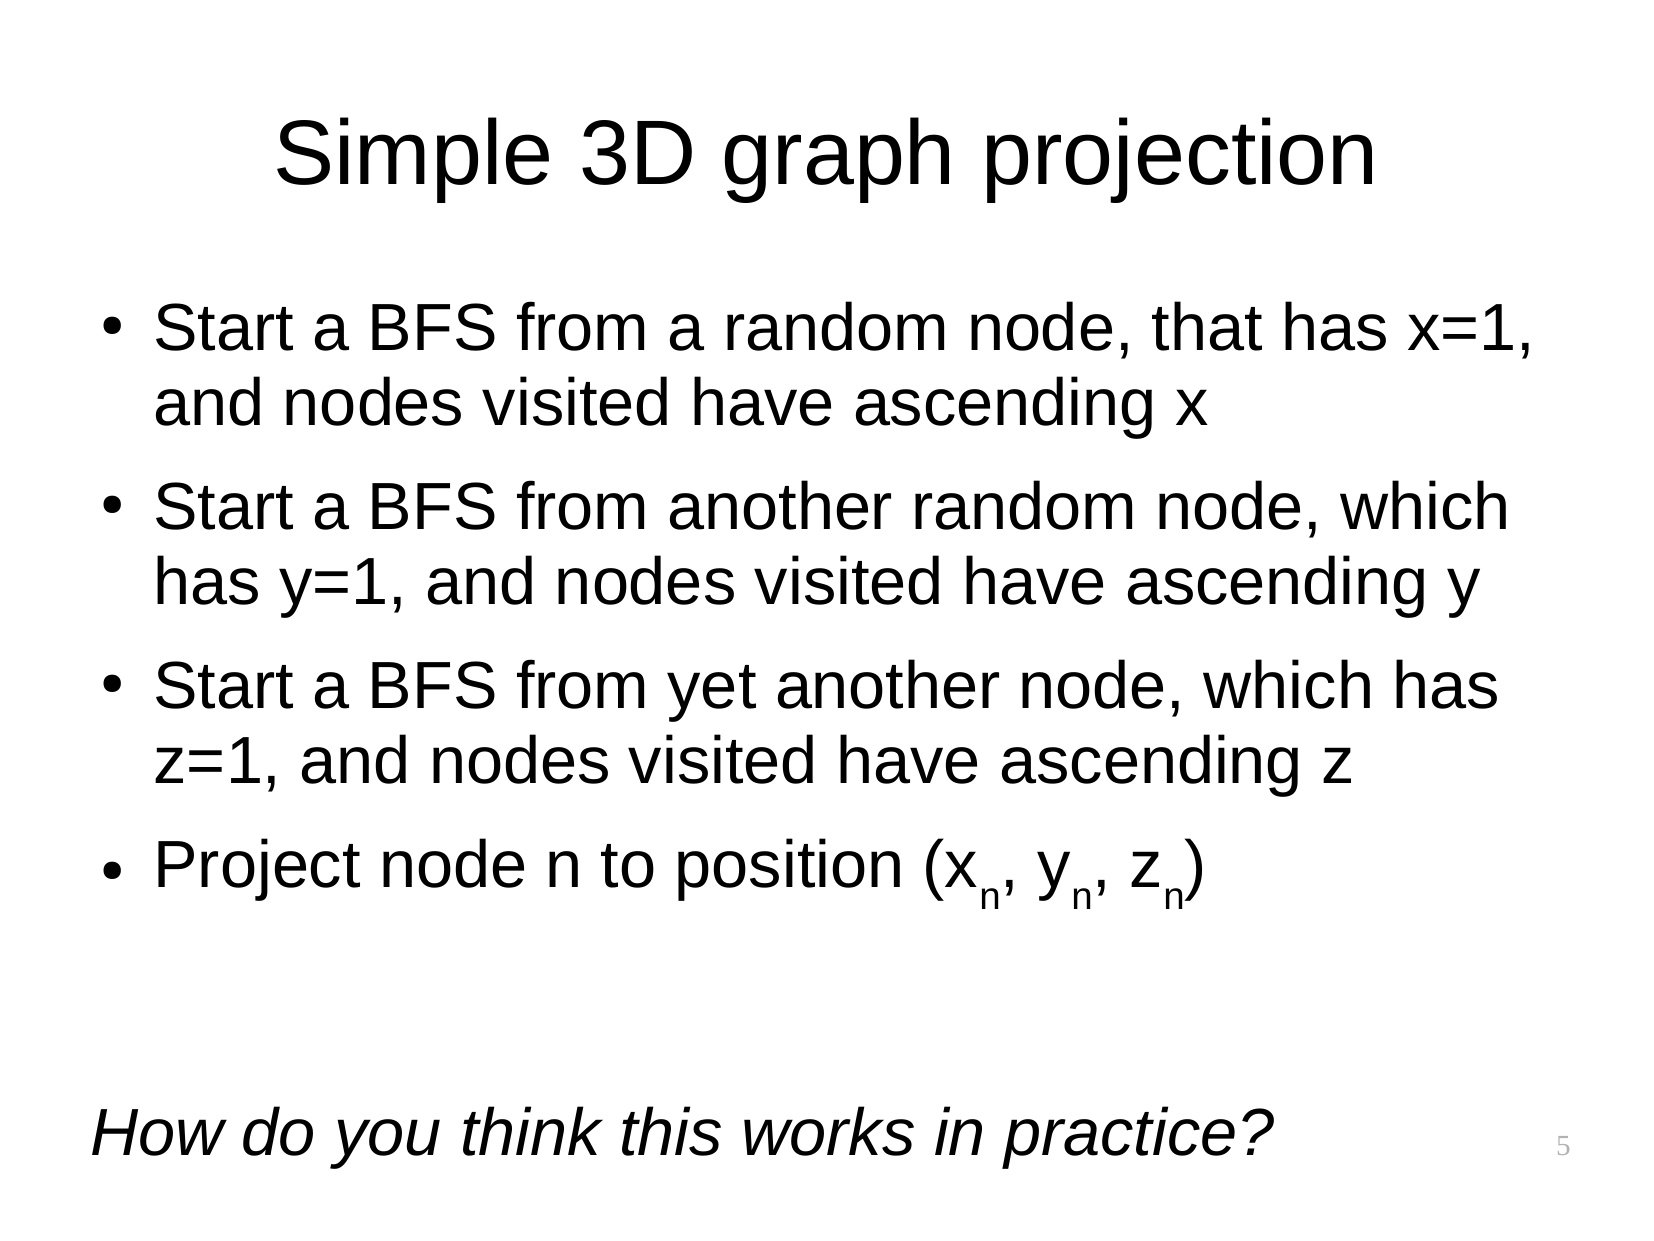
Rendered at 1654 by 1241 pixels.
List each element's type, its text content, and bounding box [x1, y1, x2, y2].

text_box How do you think this works in practice? [90, 1095, 1441, 1185]
title Simple 3D graph projection [82, 49, 1571, 257]
list Start a BFS from a random node, that has x=1, and nodes visited have ascending x Start a BFS from another random node, which has y=1, and nodes visited have ascending y Start a BFS from yet another node, which has z=1, and nodes visited have ascending z Project node n to position (xn, yn, zn) [82, 290, 1571, 1010]
